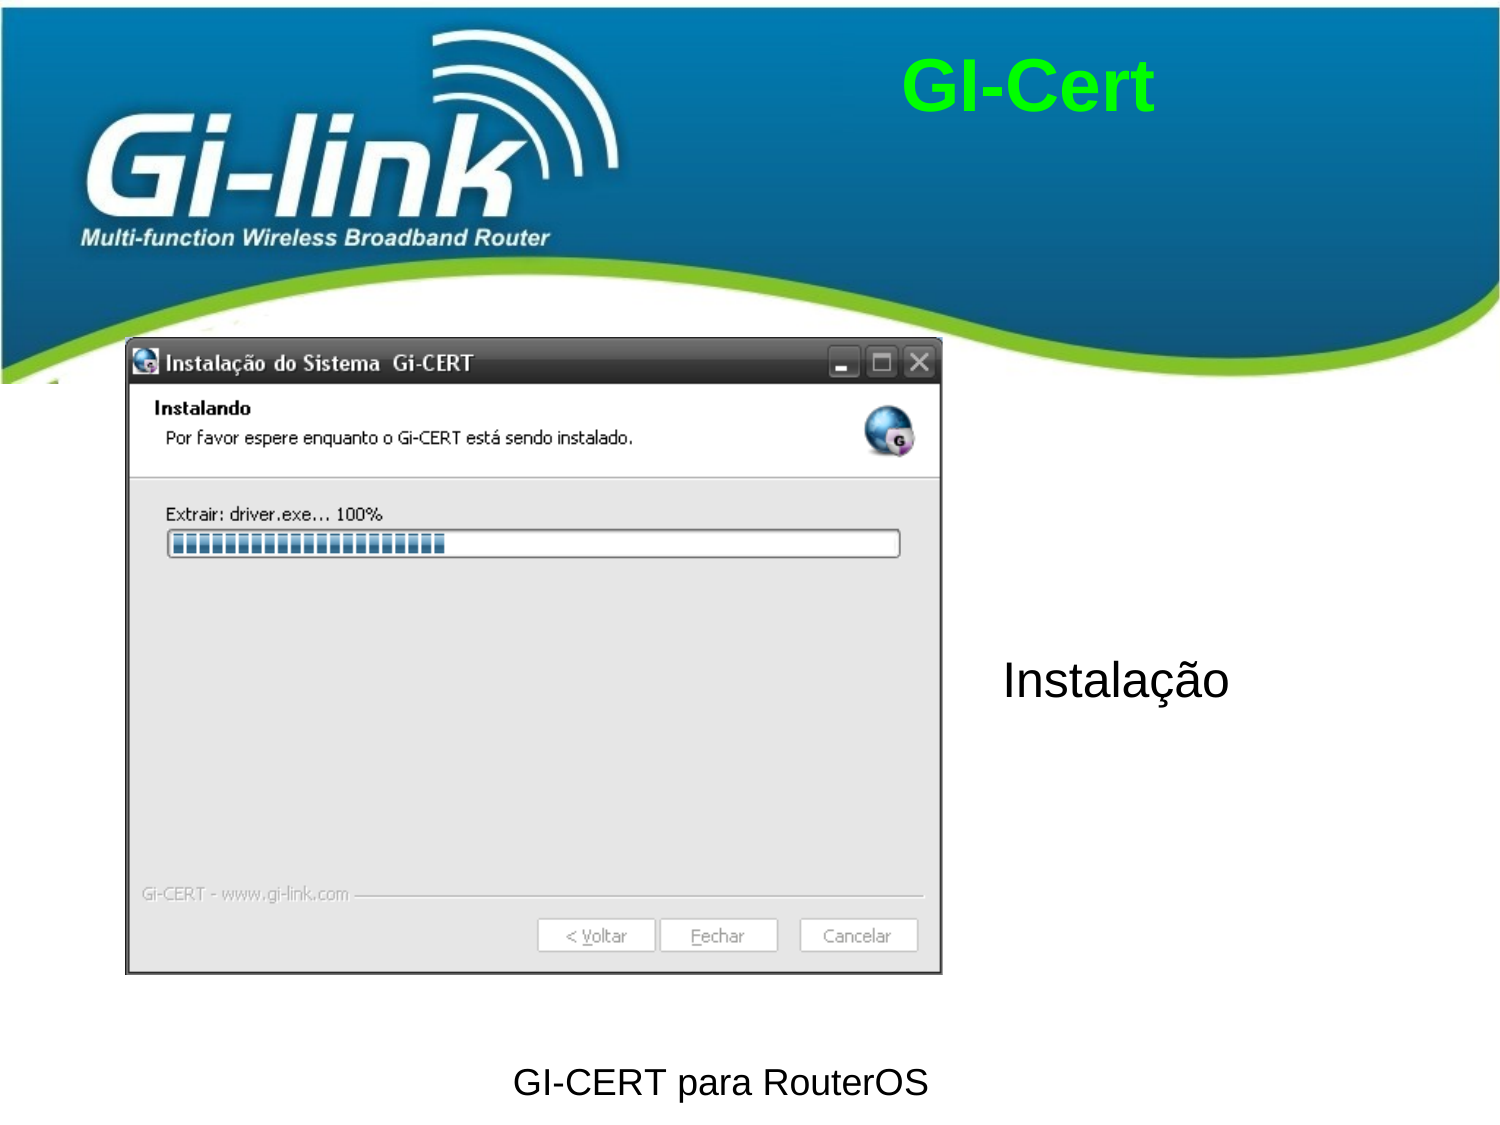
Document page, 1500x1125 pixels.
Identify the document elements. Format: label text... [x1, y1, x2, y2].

text_box Instalação [987, 648, 1388, 716]
title GI-Cert [637, 52, 1420, 220]
picture [0, 0, 1500, 975]
